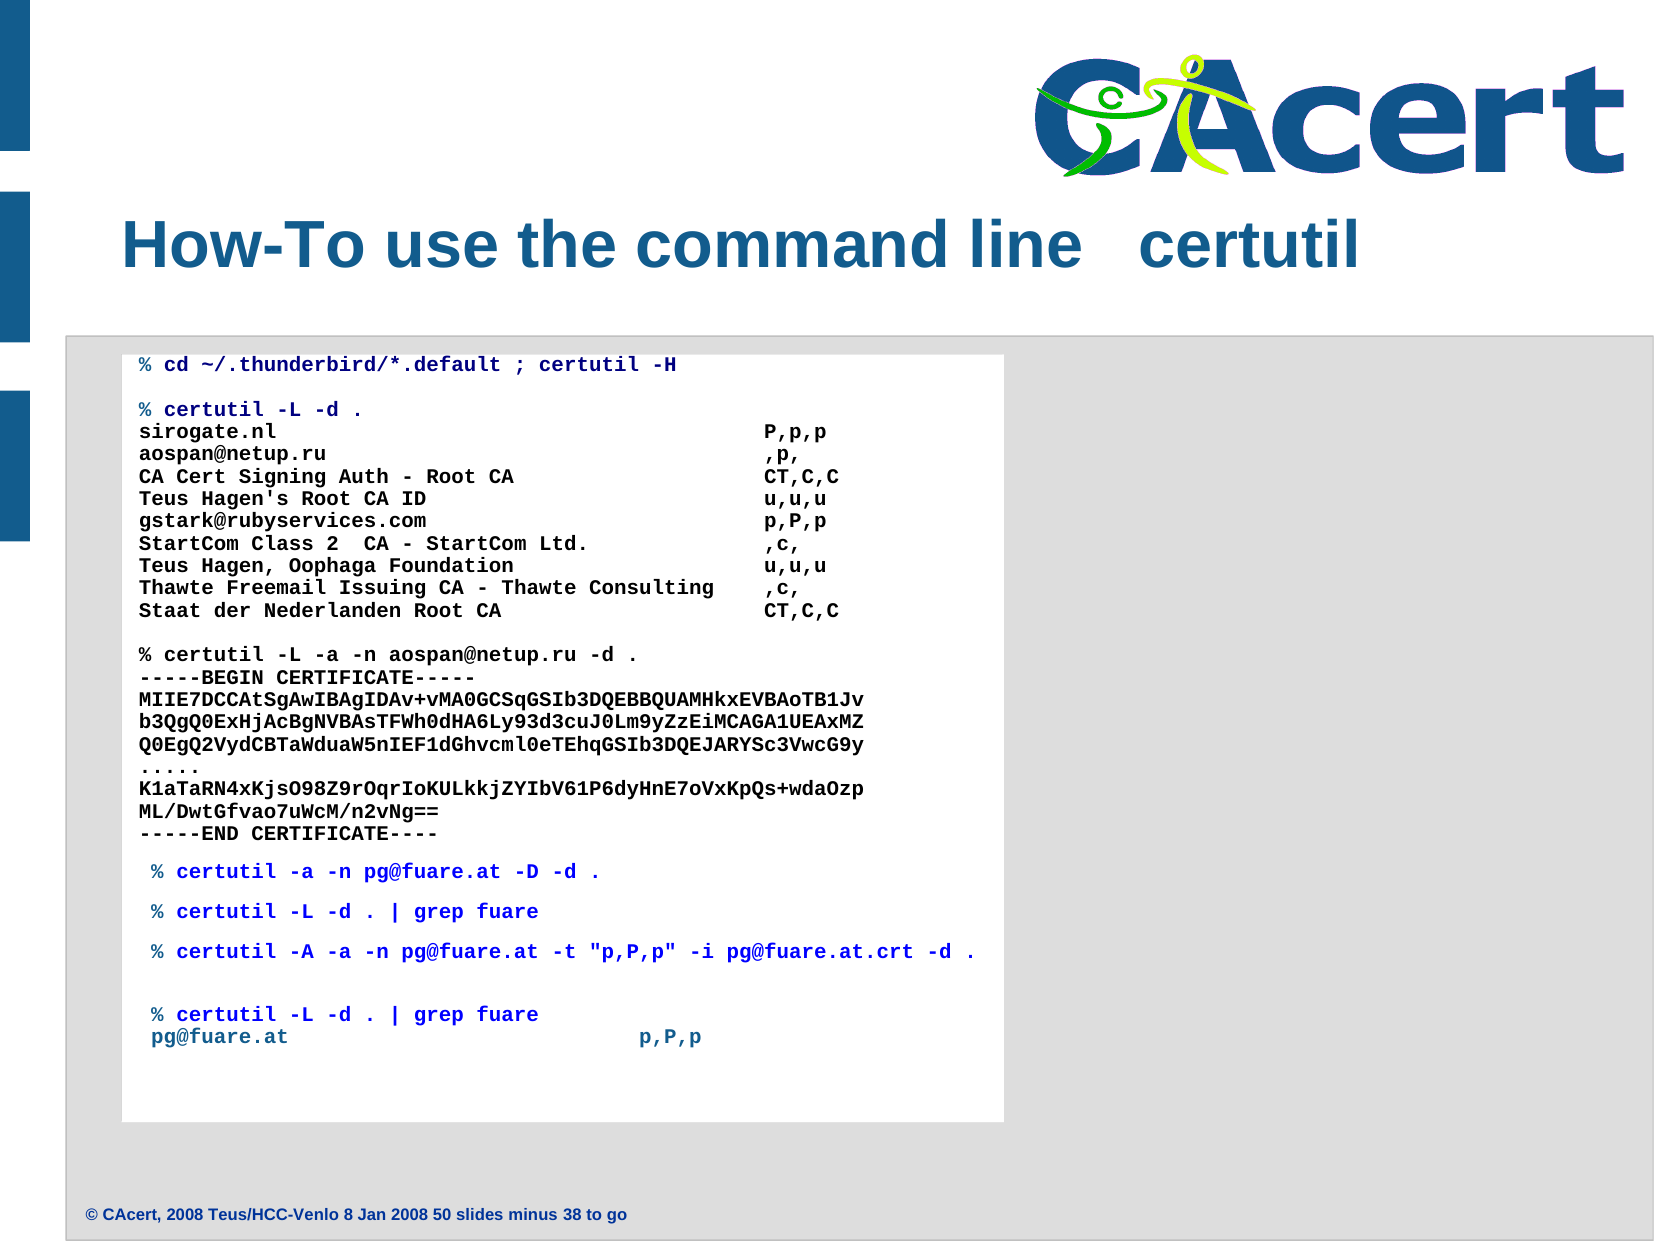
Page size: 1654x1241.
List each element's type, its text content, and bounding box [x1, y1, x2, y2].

picture [1033, 53, 1625, 178]
list % cd ~/.thunderbird/*.default ; certutil -H % certutil -L -d . sirogate.nl P,p,p aospan@netup.ru ,p, CA Cert Signing Auth - Root CA CT,C,C Teus Hagen's Root CA ID u,u,u gstark@rubyservices.com p,P,p StartCom Class 2 CA - StartCom Ltd. ,c, Teus Hagen, Oophaga Foundation u,u,u Thawte Freemail Issuing CA - Thawte Consulting ,c, Staat der Nederlanden Root CA CT,C,C % certutil -L -a -n aospan@netup.ru -d . -----BEGIN CERTIFICATE----- MIIE7DCCAtSgAwIBAgIDAv+vMA0GCSqGSIb3DQEBBQUAMHkxEVBAoTB1Jv b3QgQ0ExHjAcBgNVBAsTFWh0dHA6Ly93d3cuJ0Lm9yZzEiMCAGA1UEAxMZ Q0EgQ2VydCBTaWduaW5nIEF1dGhvcml0eTEhqGSIb3DQEJARYSc3VwcG9y ..... K1aTaRN4xKjsO98Z9rOqrIoKULkkjZYIbV61P6dyHnE7oVxKpQs+wdaOzp ML/DwtGfvao7uWcM/n2vNg== -----END CERTIFICATE---- % certutil -a -n pg@fuare.at -D -d . % certutil -L -d . | grep fuare % certutil -A -a -n pg@fuare.at -t "p,P,p" -i pg@fuare.at.crt -d . % certutil -L -d . | grep fuare pg@fuare.at p,P,p [121, 354, 1004, 1123]
title How-To use the command line certutil [121, 177, 1533, 316]
